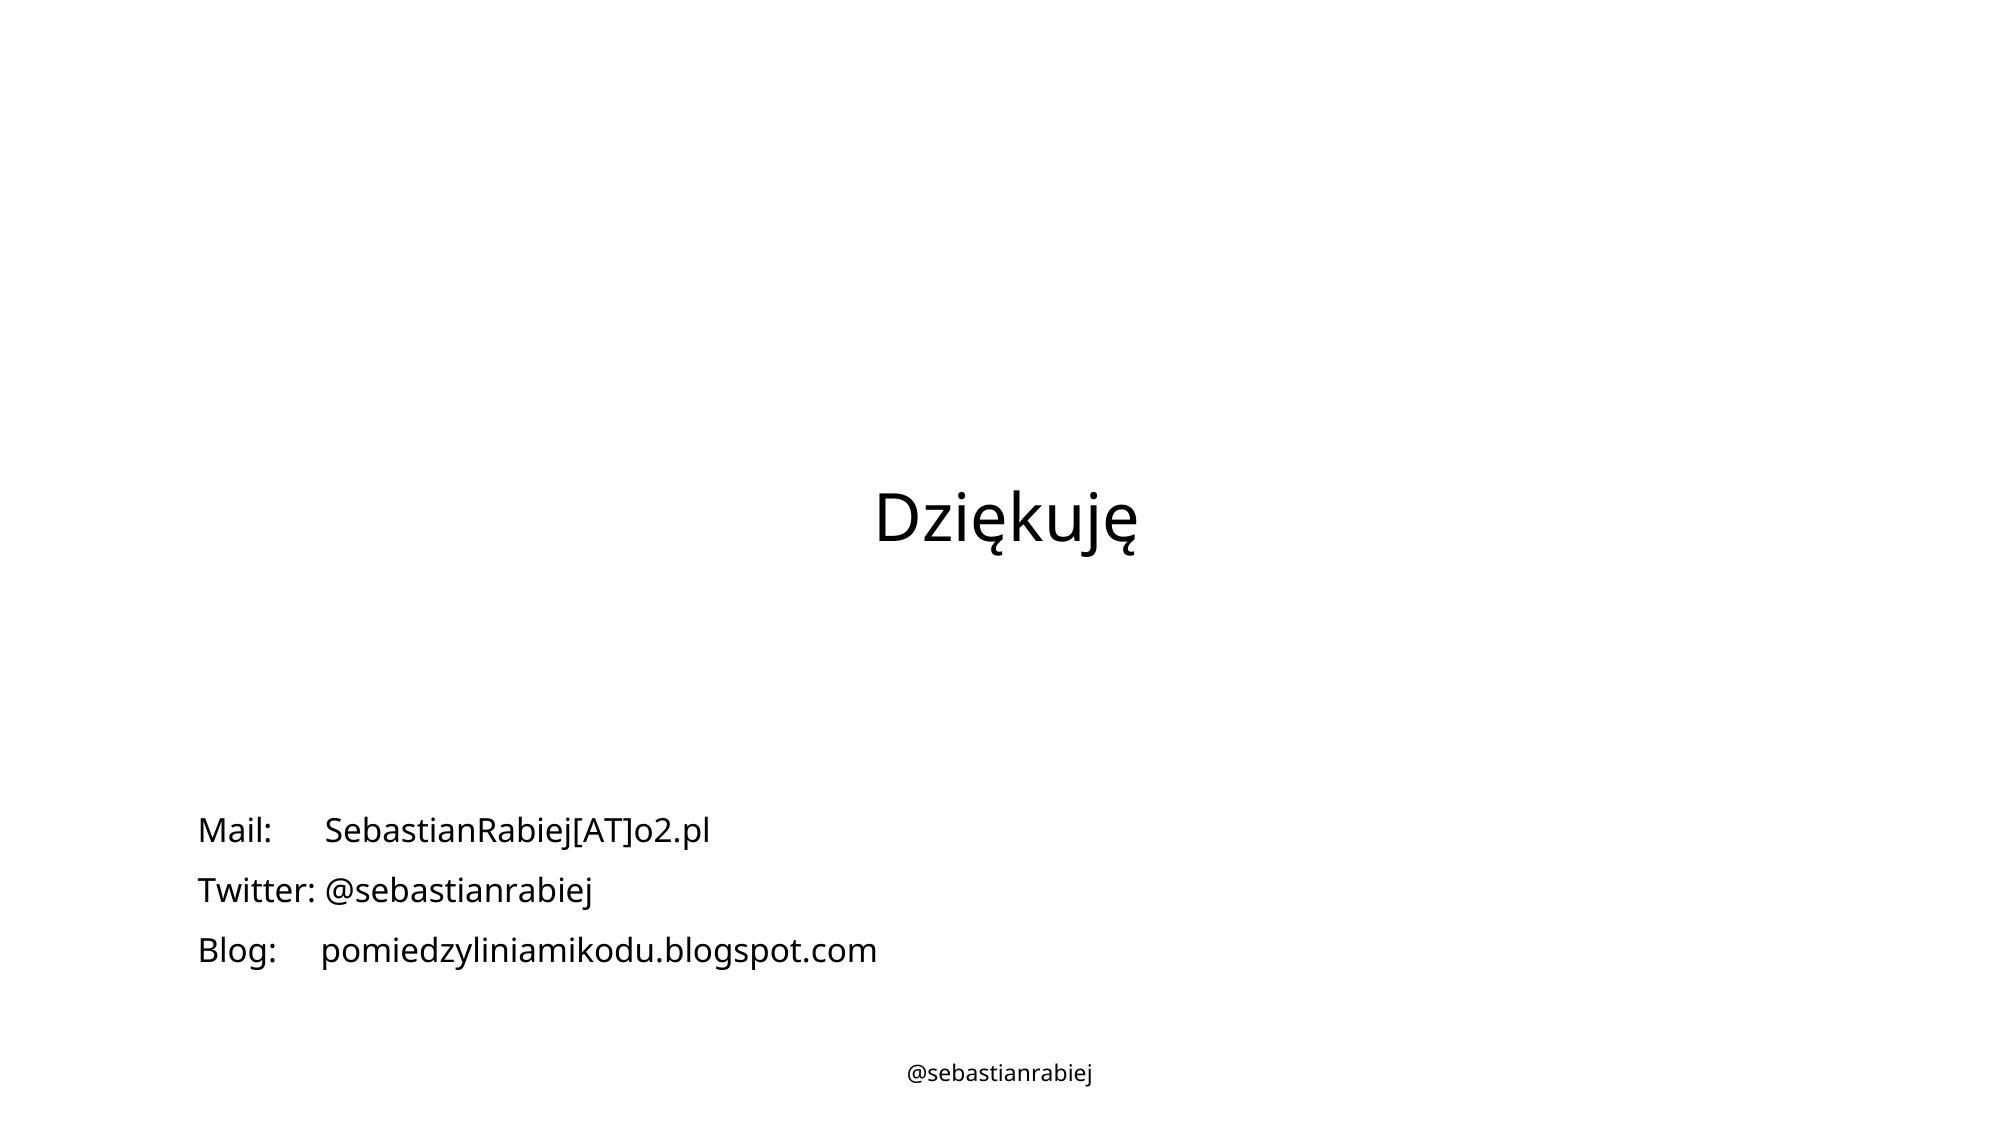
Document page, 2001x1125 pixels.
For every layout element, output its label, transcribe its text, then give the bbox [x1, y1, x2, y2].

text_box @sebastianrabiej [662, 1042, 1338, 1103]
text_box Mail: SebastianRabiej[AT]o2.pl Twitter: @sebastianrabiej Blog: pomiedzyliniamikodu.blogspot.com [183, 782, 968, 977]
text_box Dziękuję [859, 467, 1156, 562]
